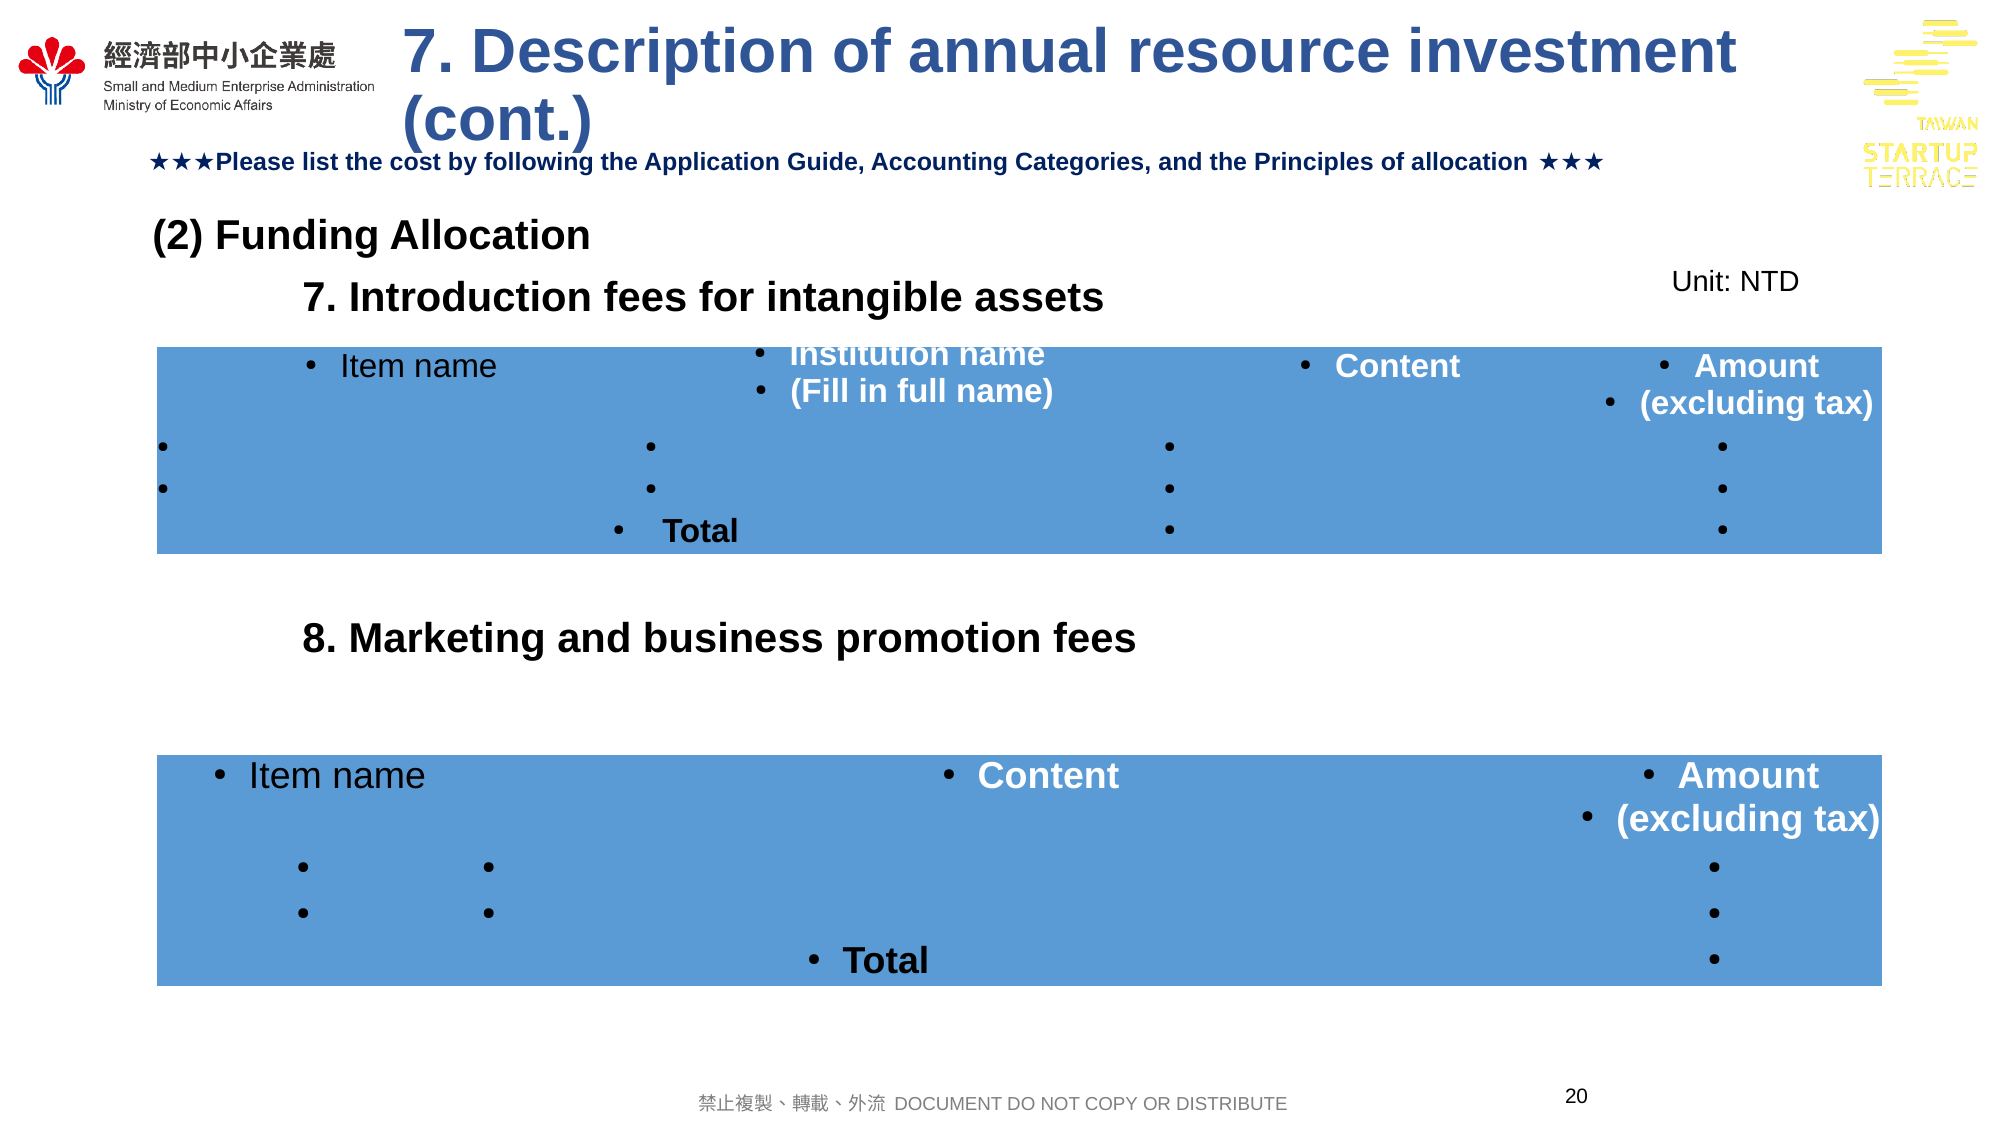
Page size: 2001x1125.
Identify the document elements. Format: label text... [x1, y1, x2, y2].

table_header Item name [157, 755, 482, 847]
table_header Amount (excluding tax) [1580, 755, 1882, 847]
table_cell [157, 894, 482, 940]
table_cell [1596, 471, 1882, 512]
table_header Content [1164, 347, 1596, 430]
table_header Item name [157, 347, 645, 430]
table_cell [157, 471, 645, 512]
list (2) Funding Allocation 7. Introduction fees for intangible assets 8. Marketing and business promotion fees [137, 200, 1863, 1014]
table_cell [645, 471, 1164, 512]
table_cell [1580, 847, 1882, 894]
table_cell [1596, 430, 1882, 471]
table_cell Total [157, 512, 1164, 554]
table_header Content [482, 755, 1580, 847]
table_cell [1596, 512, 1882, 554]
table_header Institution name (Fill in full name) [645, 347, 1164, 430]
text_box Unit: NTD [1657, 255, 1815, 305]
table_cell [157, 847, 482, 894]
text_box 20 [1550, 1064, 2000, 1125]
table_header Amount (excluding tax) [1596, 347, 1882, 430]
table_cell [1580, 894, 1882, 940]
table_cell [1164, 471, 1596, 512]
table_cell [1164, 512, 1596, 554]
table_cell [1164, 430, 1596, 471]
text_box ★★★Please list the cost by following the Application Guide, Accounting Categories, and the Principles of allocation ★★★ [133, 138, 1620, 183]
table_cell [645, 430, 1164, 471]
table_cell Total [157, 940, 1580, 986]
table_cell [1580, 940, 1882, 986]
table_cell [482, 847, 1580, 894]
table_cell [482, 894, 1580, 940]
table_cell [157, 430, 645, 471]
title 7. Description of annual resource investment (cont.) [387, 2, 1796, 171]
